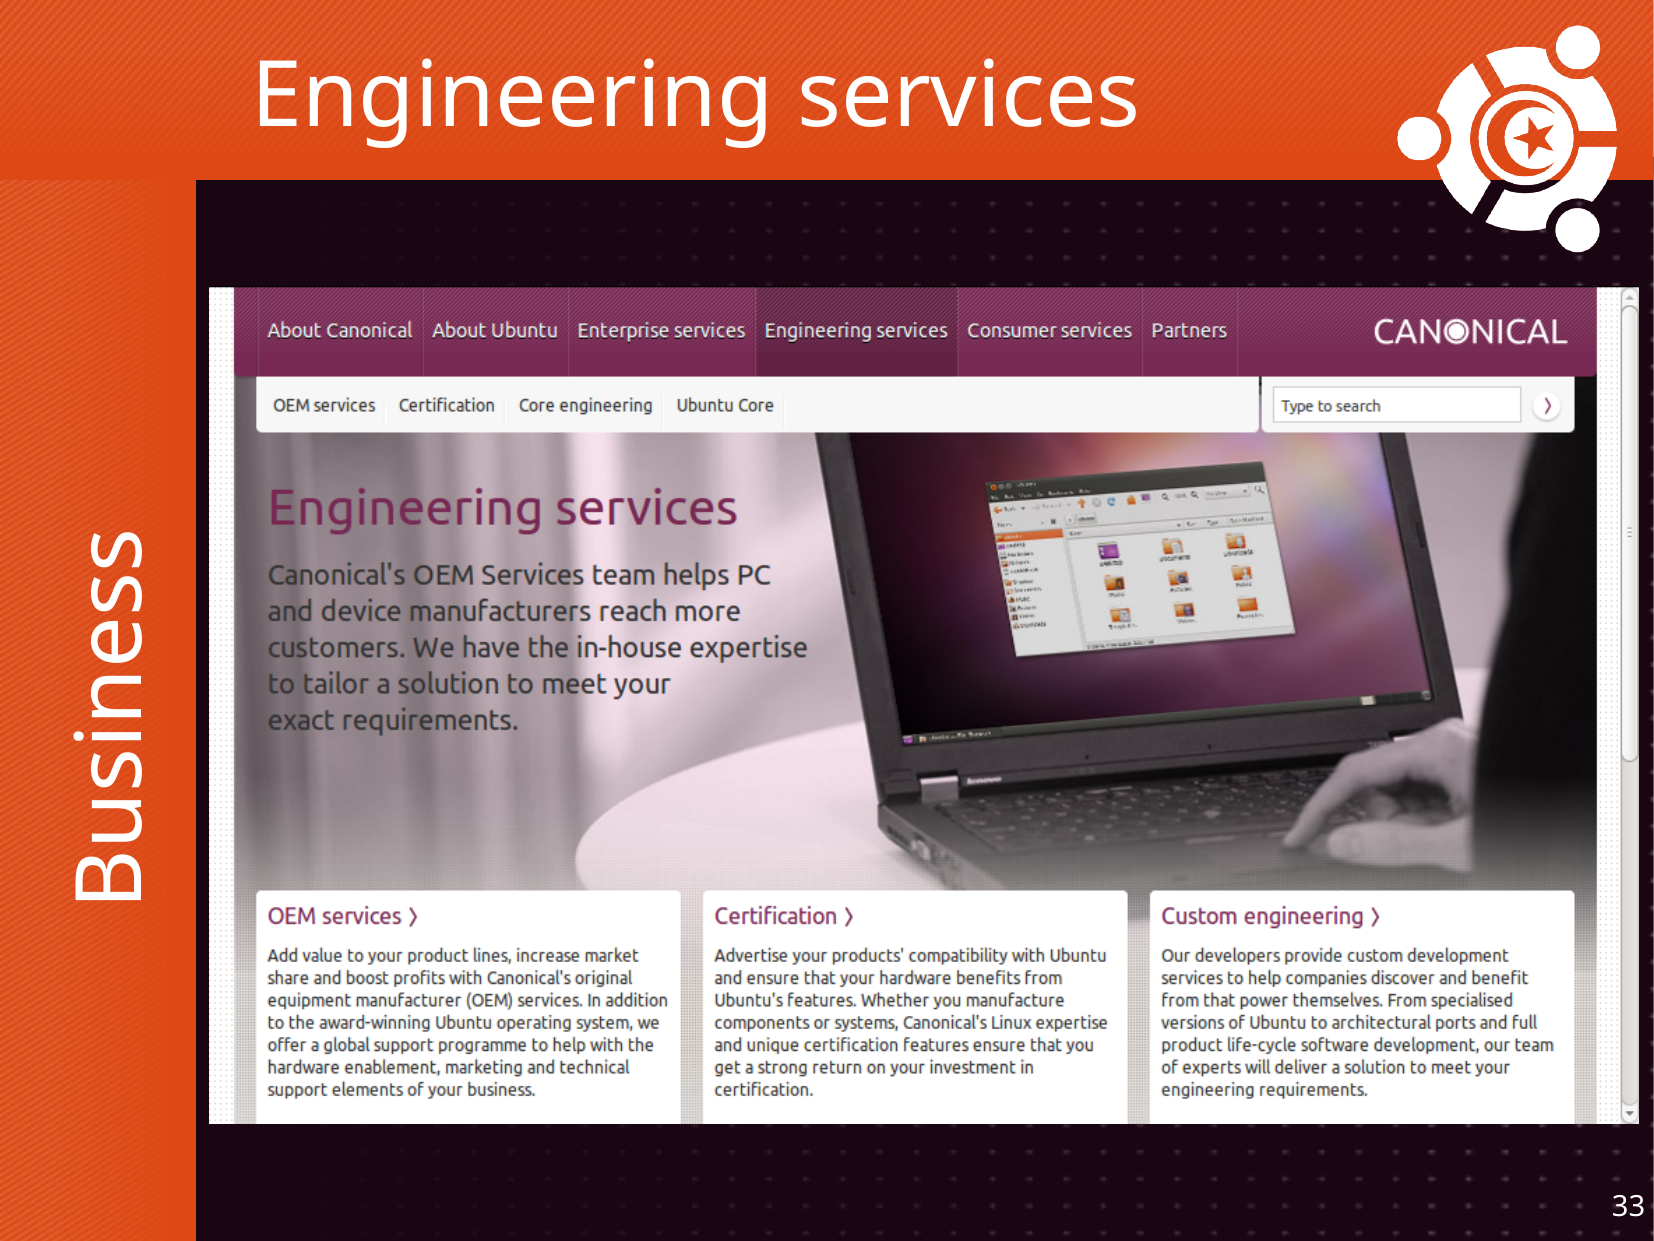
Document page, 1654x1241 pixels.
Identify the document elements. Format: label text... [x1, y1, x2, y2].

picture [0, 0, 1654, 1241]
title Business [17, 210, 196, 1229]
title Engineering services [0, 2, 1394, 181]
